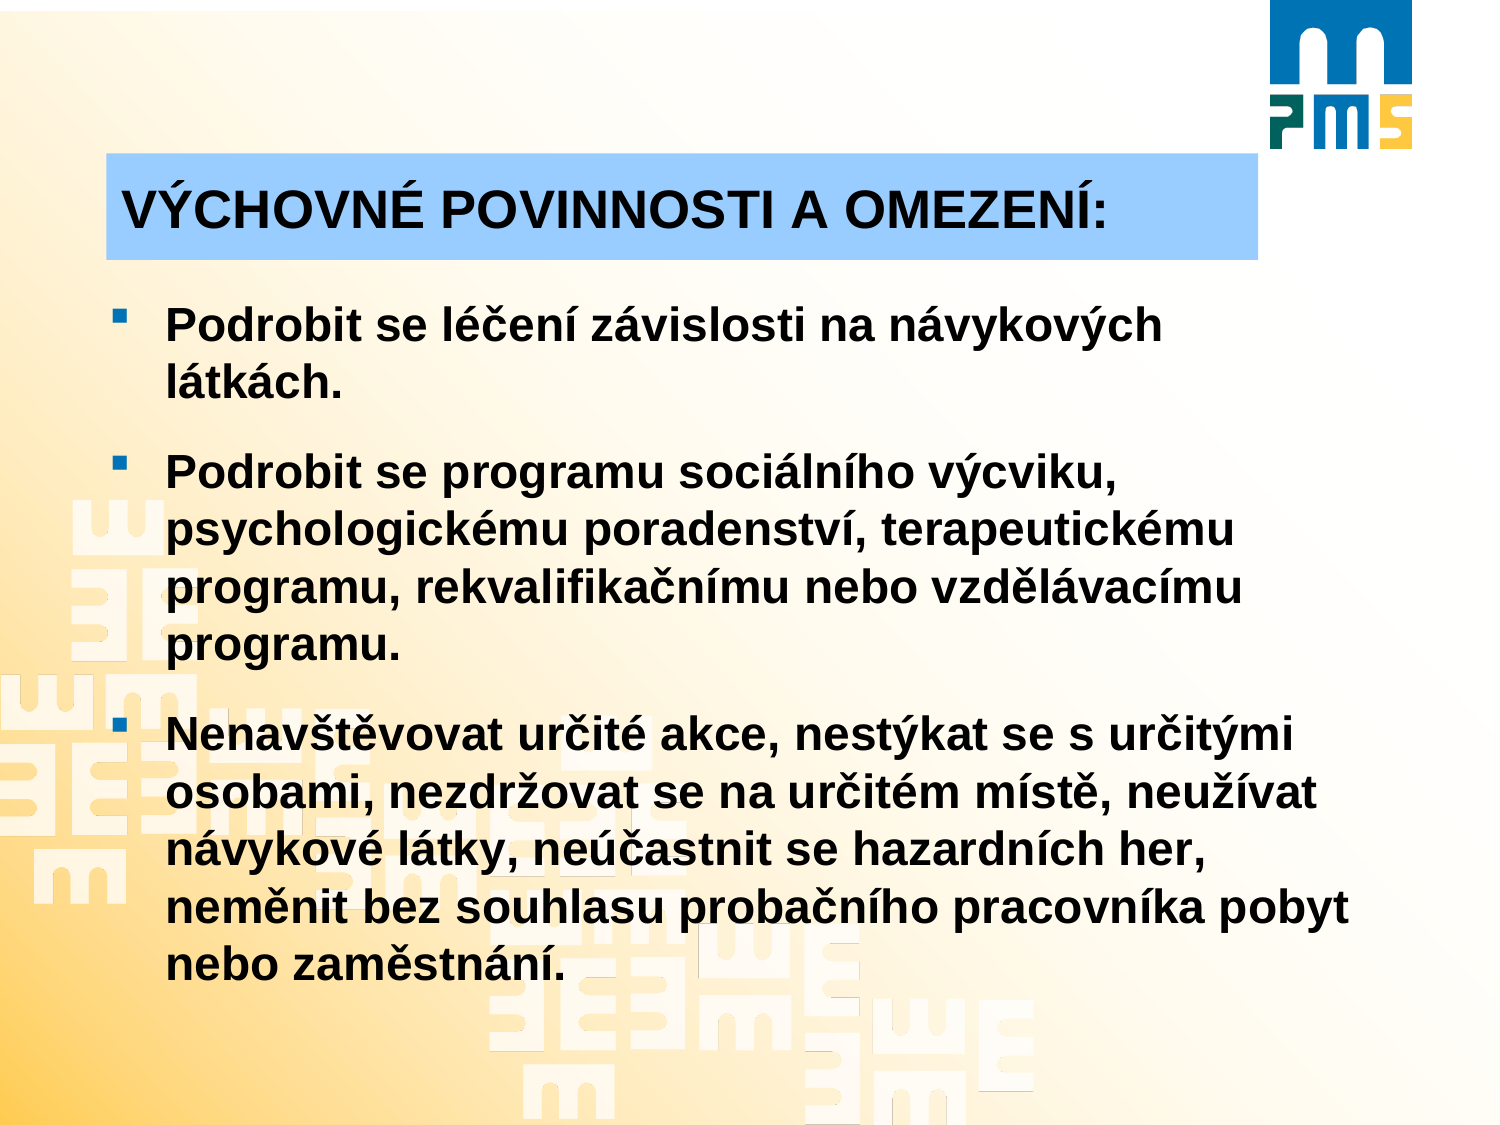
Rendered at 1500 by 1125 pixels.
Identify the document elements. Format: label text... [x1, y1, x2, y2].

text_box Podrobit se léčení závislosti na návykových látkách. Podrobit se programu sociálního výcviku, psychologickému poradenství, terapeutickému programu, rekvalifikačnímu nebo vzdělávacímu programu. Nenavštěvovat určité akce, nestýkat se s určitými osobami, nezdržovat se na určitém místě, neužívat návykové látky, neúčastnit se hazardních her, neměnit bez souhlasu probačního pracovníka pobyt nebo zaměstnání. [94, 259, 1371, 1016]
picture [0, 0, 1500, 1125]
title VÝCHOVNÉ POVINNOSTI A OMEZENÍ: [106, 153, 1259, 259]
